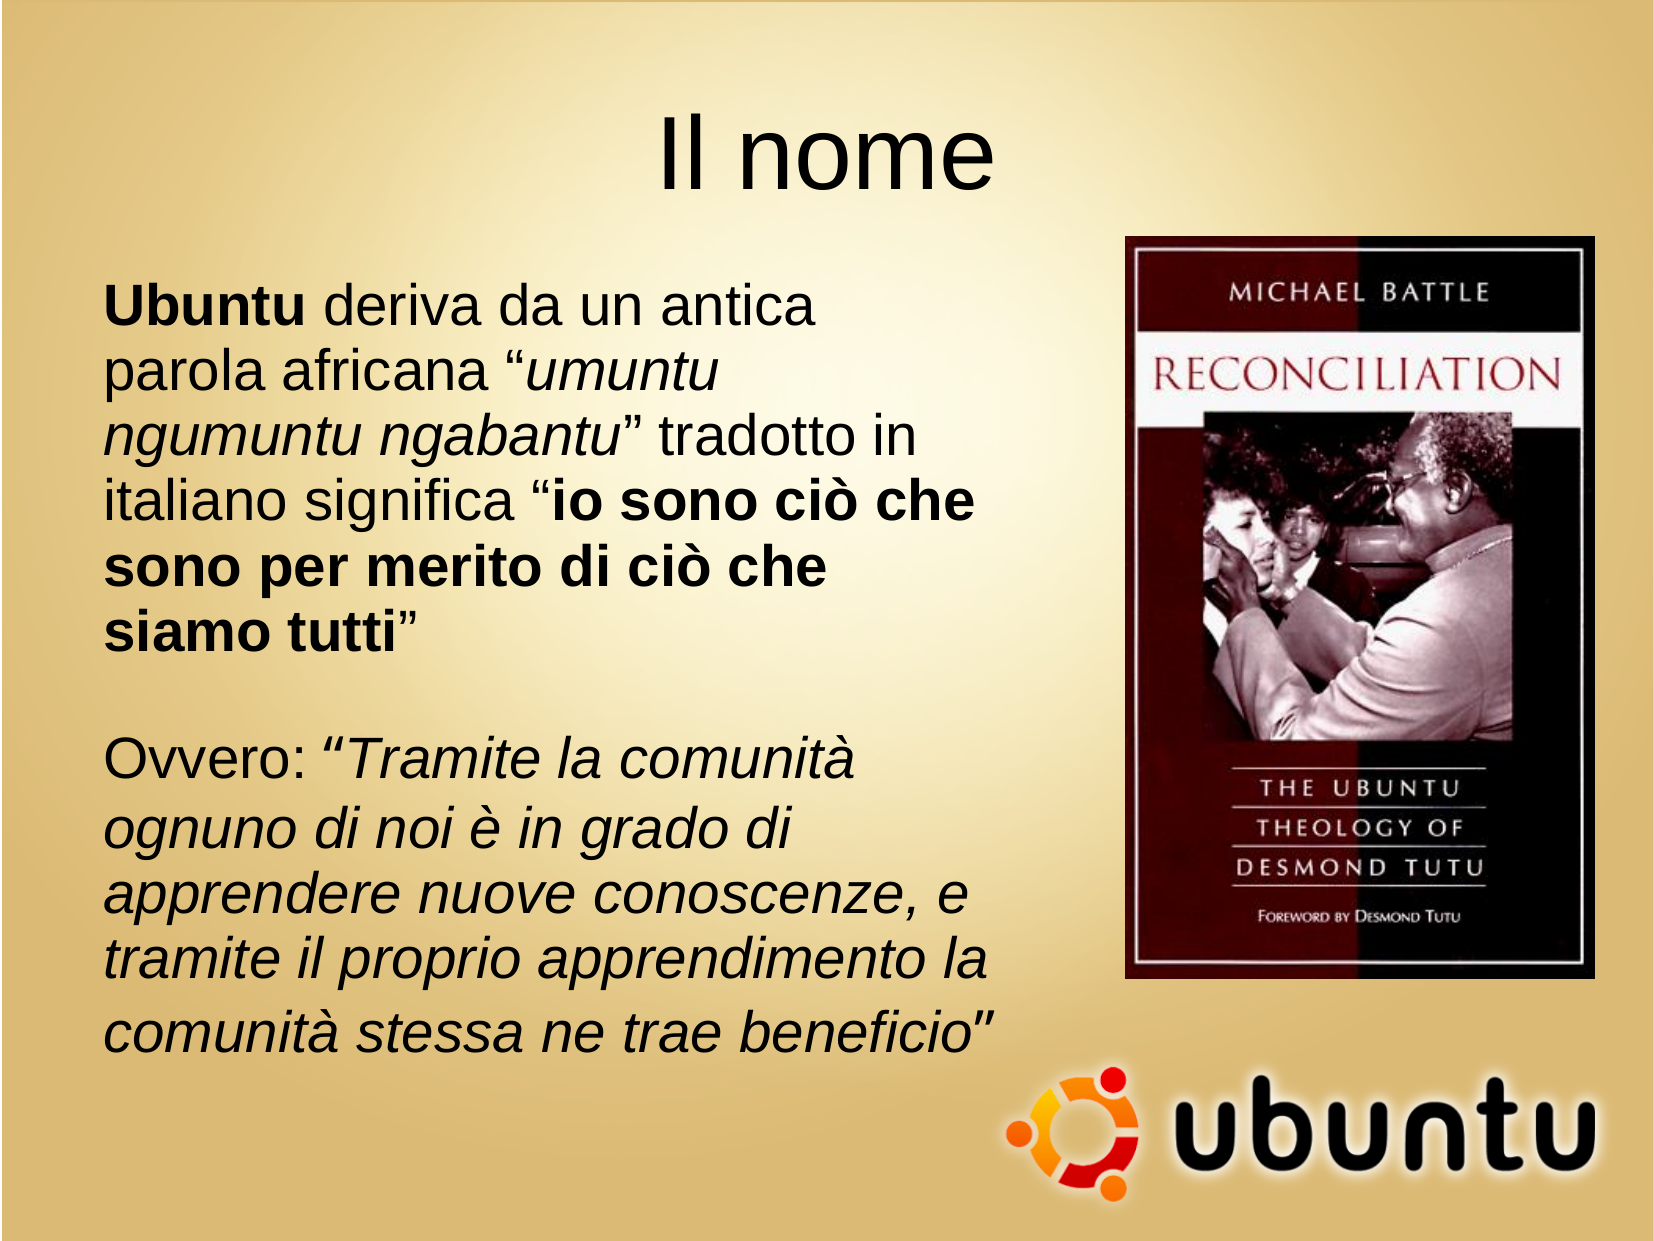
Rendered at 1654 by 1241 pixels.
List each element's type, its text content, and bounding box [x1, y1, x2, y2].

text_box Ubuntu deriva da un antica parola africana “umuntu ngumuntu ngabantu” tradotto in italiano significa “io sono ciò che sono per merito di ciò che siamo tutti” [88, 265, 1004, 708]
picture [2, 0, 1654, 1241]
title Il nome [82, 49, 1571, 257]
text_box Ovvero: “Tramite la comunità ognuno di noi è in grado di apprendere nuove conoscenze, e tramite il proprio apprendimento la comunità stessa ne trae beneficio” [88, 708, 1063, 1094]
